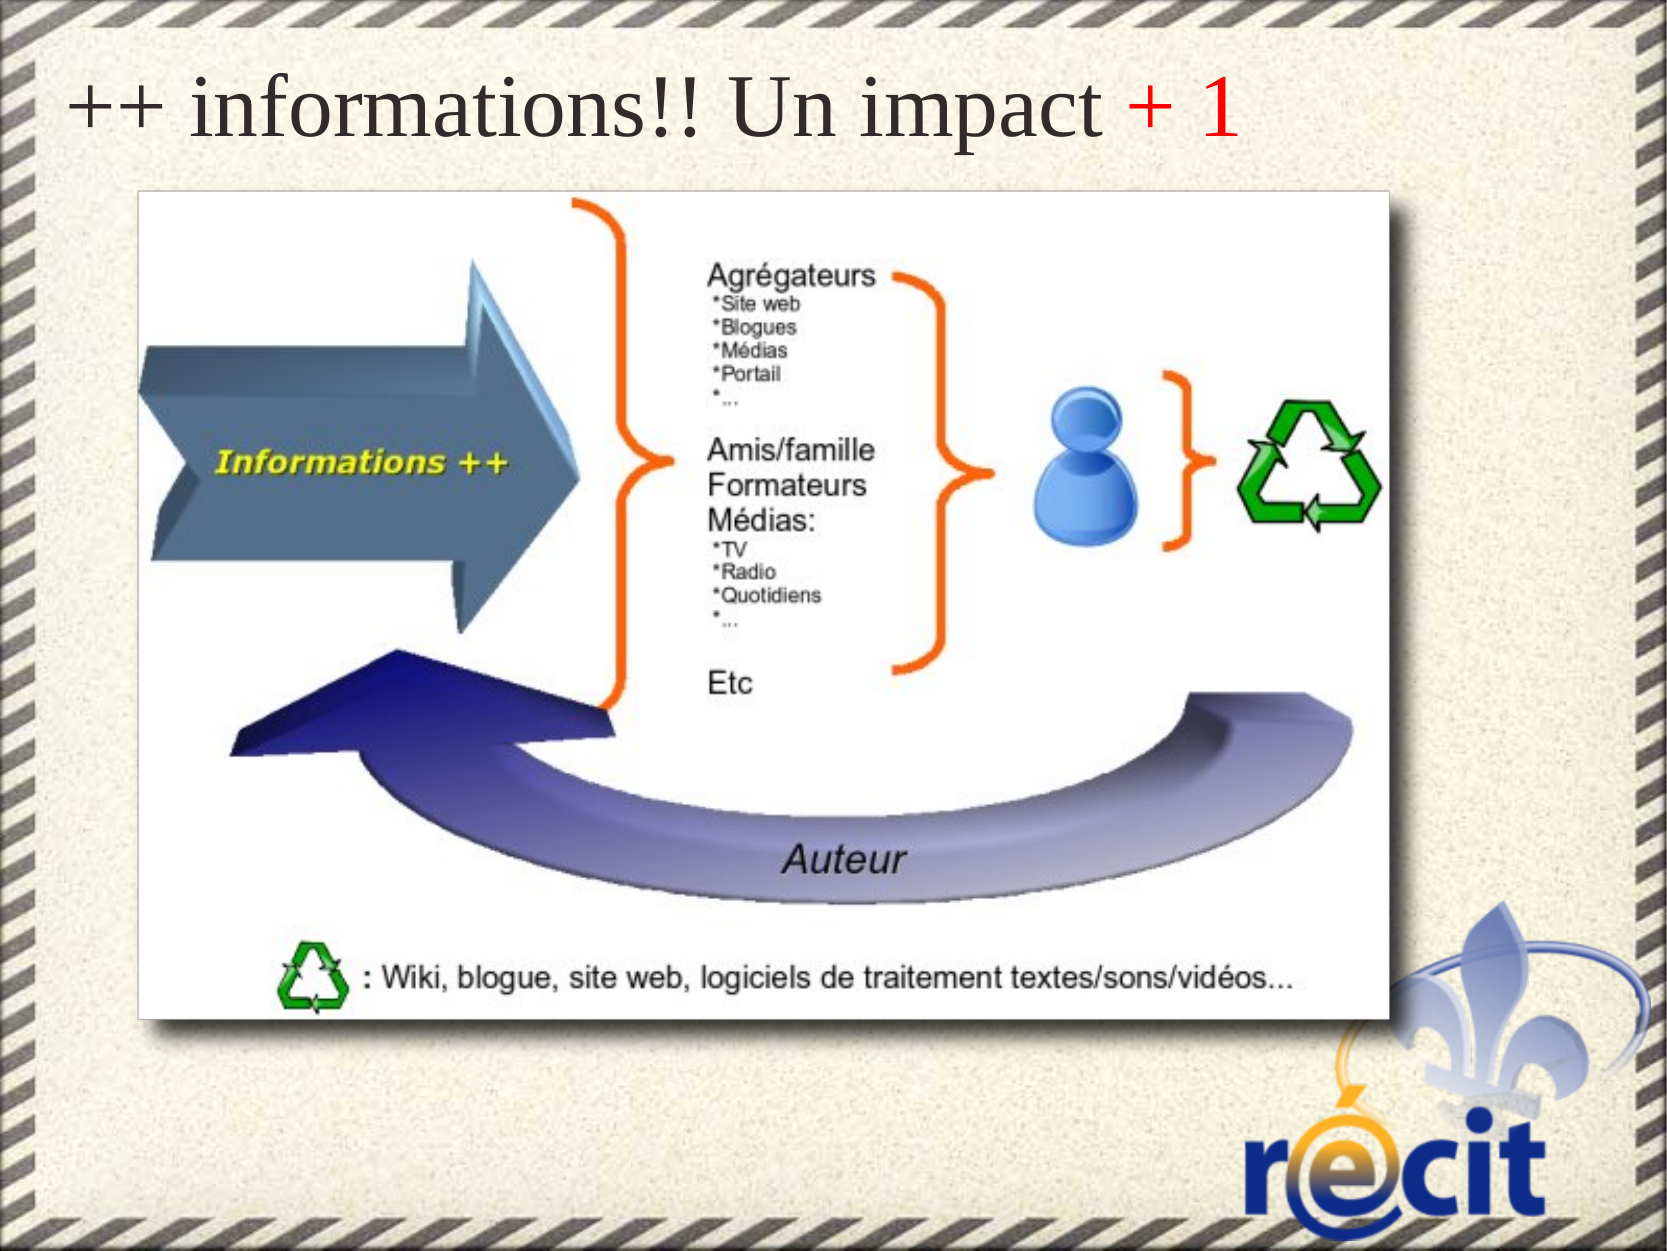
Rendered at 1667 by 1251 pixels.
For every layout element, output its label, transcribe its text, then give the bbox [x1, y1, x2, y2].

picture [0, 0, 1667, 1251]
title ++ informations!! Un impact + 1 [65, 61, 1653, 213]
